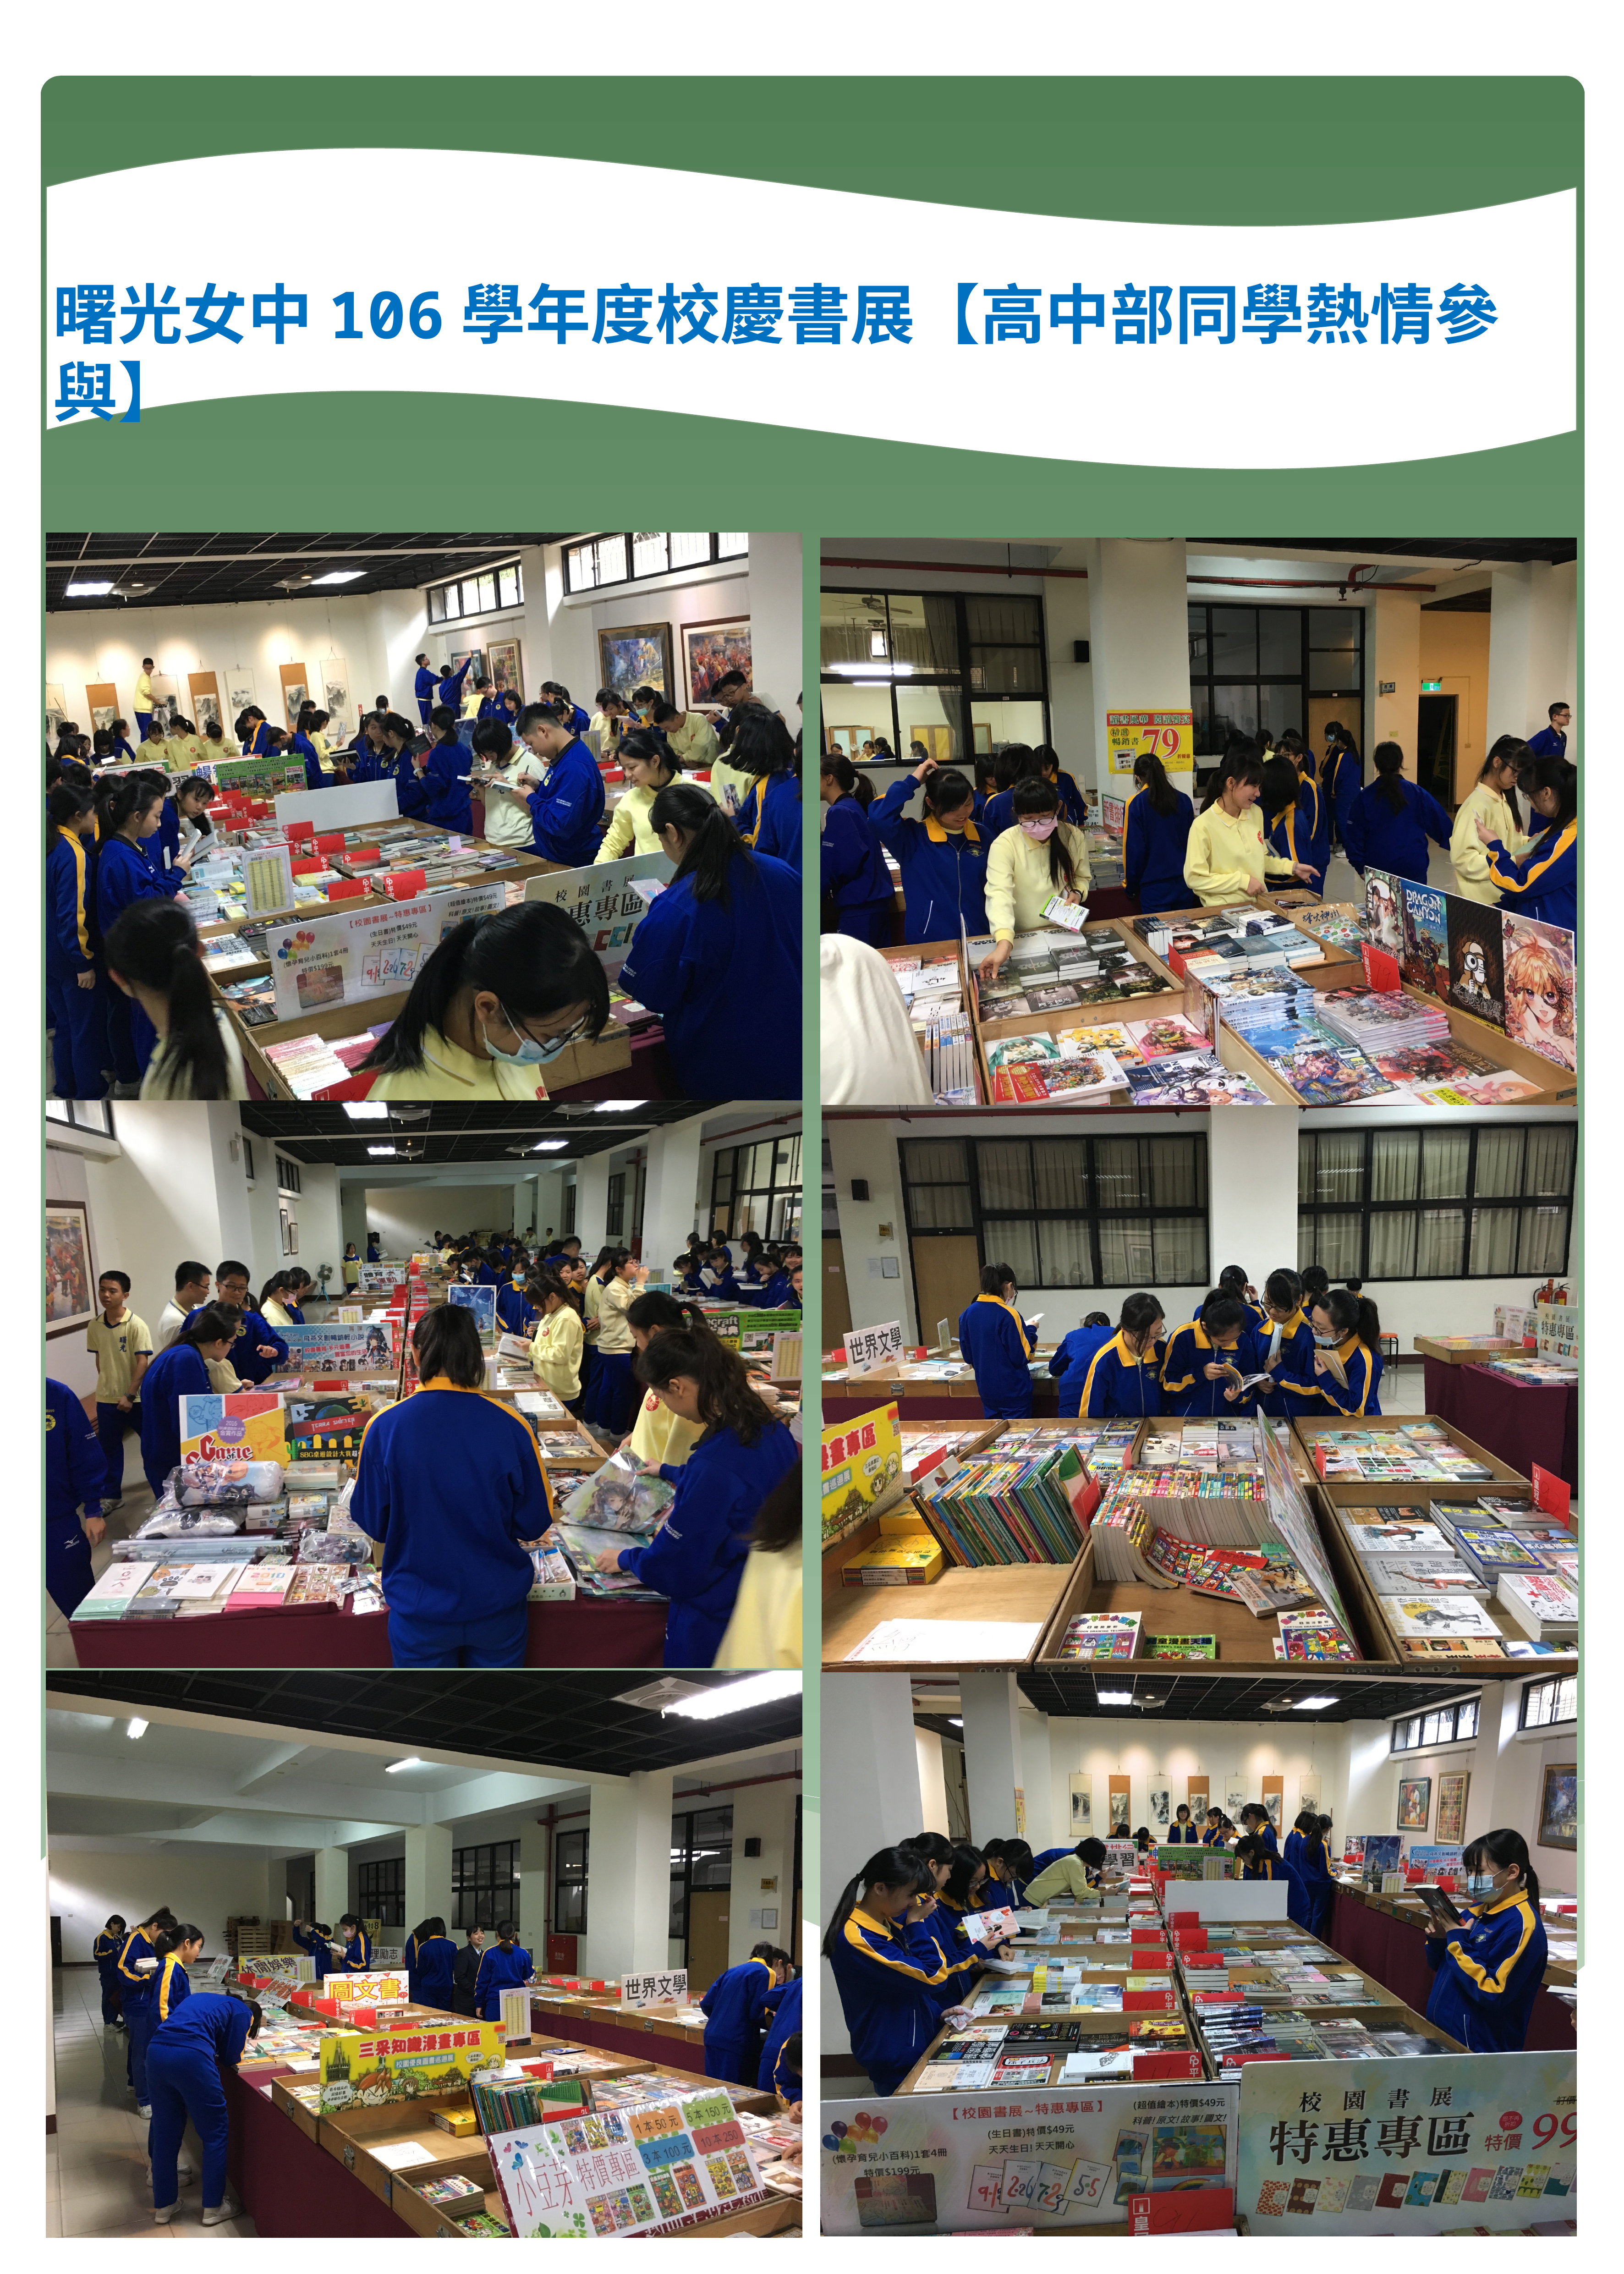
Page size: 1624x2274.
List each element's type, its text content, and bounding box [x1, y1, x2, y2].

picture [46, 533, 802, 1668]
text_box [832, 433, 1566, 470]
text_box [46, 148, 1577, 270]
picture [820, 538, 1578, 2237]
picture [46, 1670, 802, 2238]
text_box 曙光女中106學年度校慶書展【高中部同學熱情參與】 [46, 270, 1577, 433]
